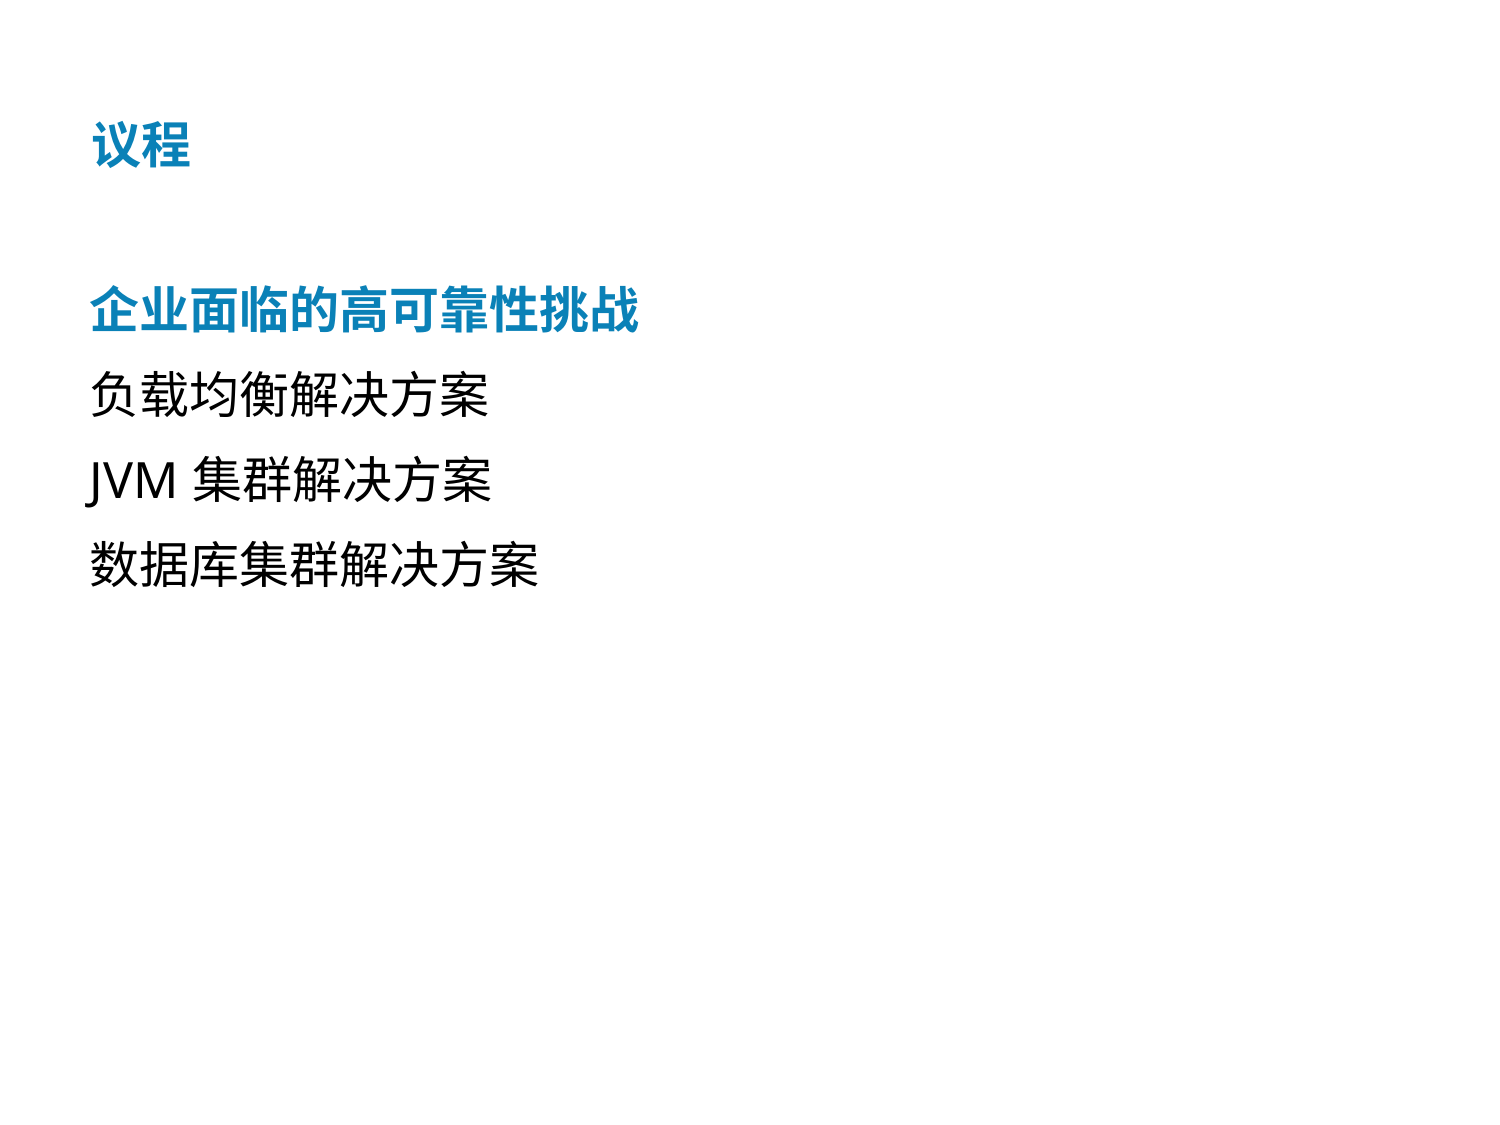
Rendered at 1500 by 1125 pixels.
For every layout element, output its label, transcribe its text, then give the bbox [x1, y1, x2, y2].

list 企业面临的高可靠性挑战 负载均衡解决方案 JVM集群解决方案 数据库集群解决方案 [75, 262, 1426, 1006]
title 议程 [76, 101, 705, 181]
